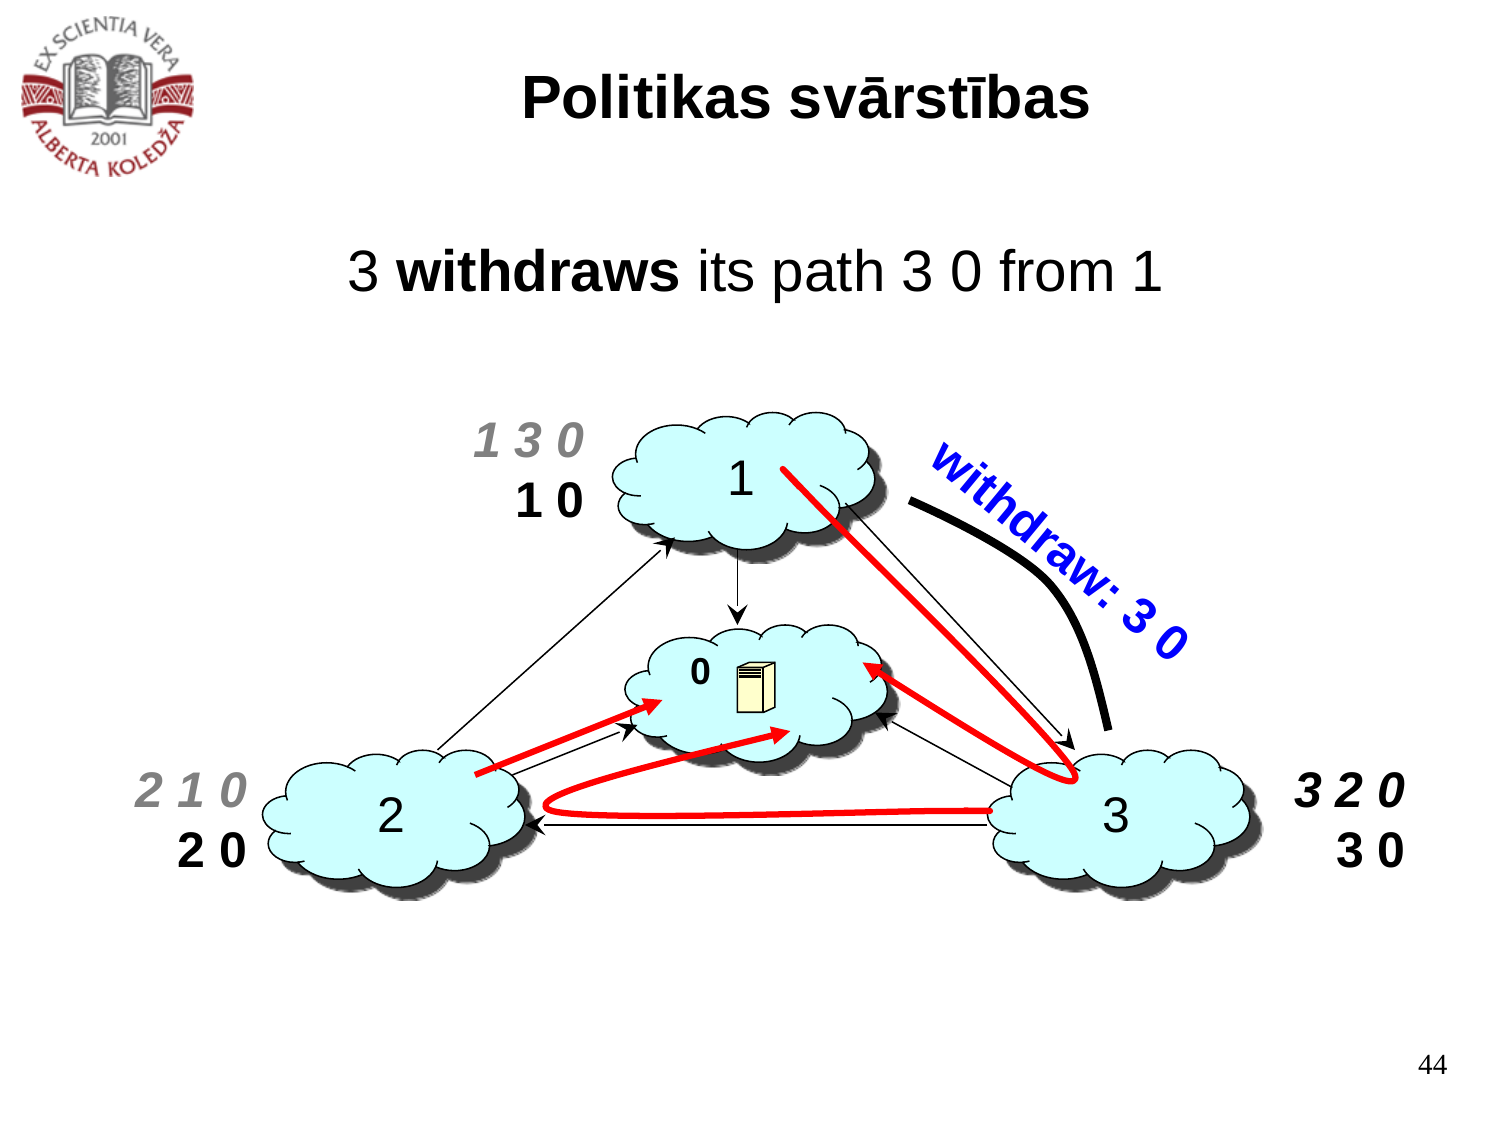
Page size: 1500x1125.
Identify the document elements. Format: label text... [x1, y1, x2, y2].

text_box 3 withdraws its path 3 0 from 1 [99, 224, 1413, 311]
text_box 0 [675, 639, 726, 701]
title Politikas svārstības [187, 44, 1425, 150]
text_box withdraw: 3 0 [904, 408, 1220, 689]
text_box [987, 750, 1250, 888]
text_box [612, 412, 875, 550]
text_box 1 3 0 1 0 [458, 399, 600, 536]
text_box 3 2 0 3 0 [1279, 749, 1421, 886]
text_box <skaitlis> [1312, 1037, 1463, 1101]
text_box 1 [712, 437, 771, 513]
text_box [1038, 762, 1071, 778]
text_box [262, 750, 525, 888]
text_box 2 [362, 774, 421, 851]
picture [21, 16, 194, 177]
text_box [624, 624, 888, 763]
text_box 2 1 0 2 0 [120, 749, 262, 886]
text_box 3 [1087, 774, 1146, 851]
